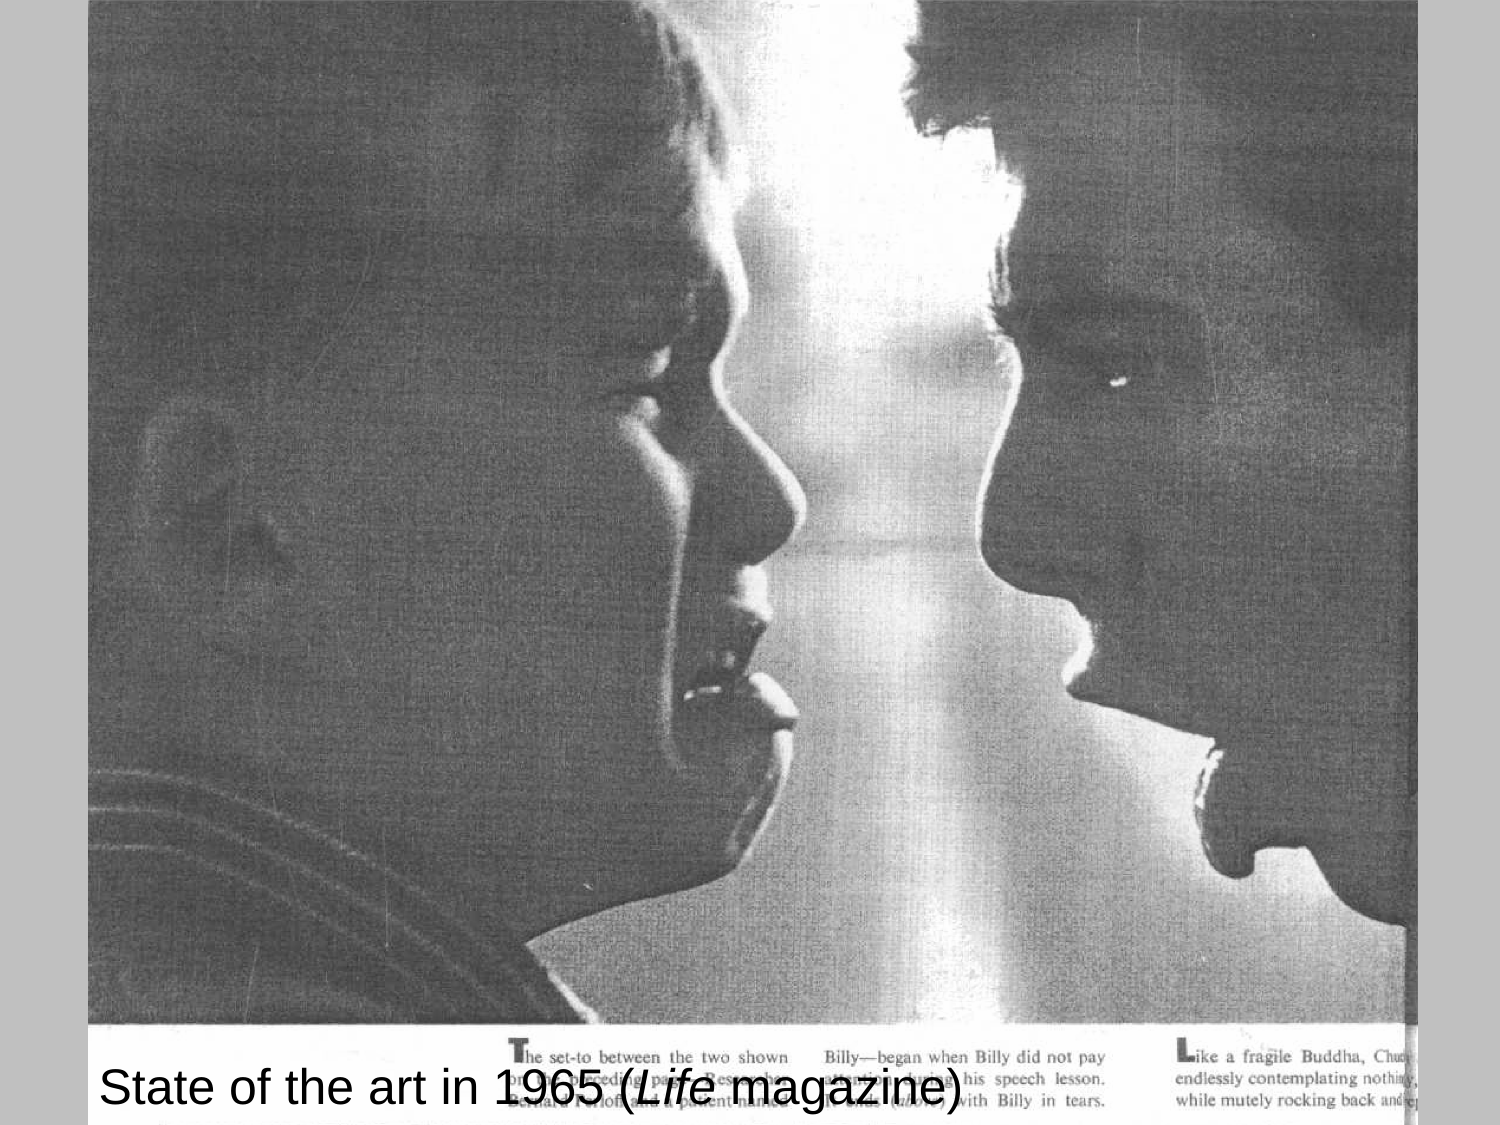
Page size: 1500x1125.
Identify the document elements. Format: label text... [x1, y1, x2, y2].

title State of the art in 1965 (Life magazine) [83, 1038, 985, 1125]
picture [88, 0, 1418, 1125]
